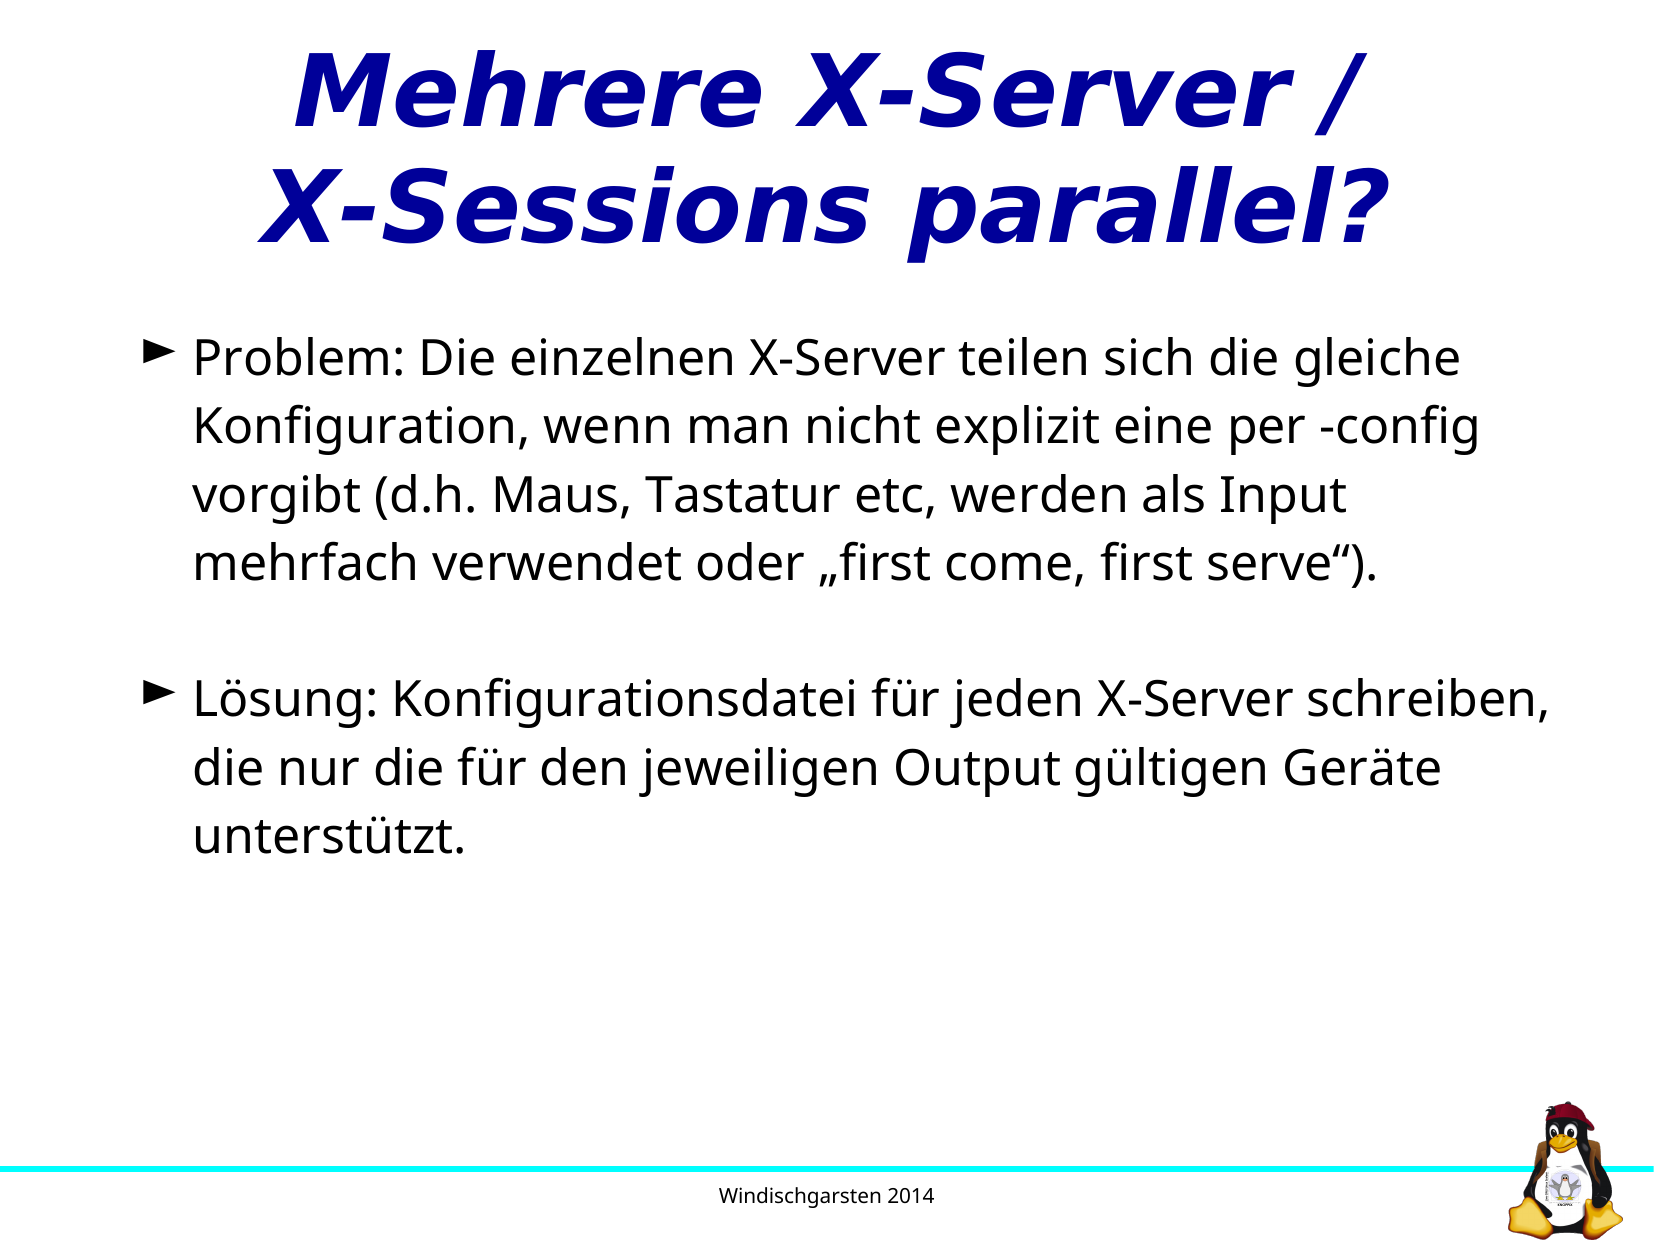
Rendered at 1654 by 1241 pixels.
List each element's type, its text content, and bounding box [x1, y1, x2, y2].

picture [1505, 1100, 1625, 1241]
title Mehrere X-Server / X-Sessions parallel? [121, 33, 1534, 267]
list Problem: Die einzelnen X-Server teilen sich die gleiche Konfiguration, wenn man nicht explizit eine per -config vorgibt (d.h. Maus, Tastatur etc, werden als Input mehrfach verwendet oder „first come, first serve“). Lösung: Konfigurationsdatei für jeden X-Server schreiben, die nur die für den jeweiligen Output gültigen Geräte unterstützt. [121, 322, 1561, 1132]
